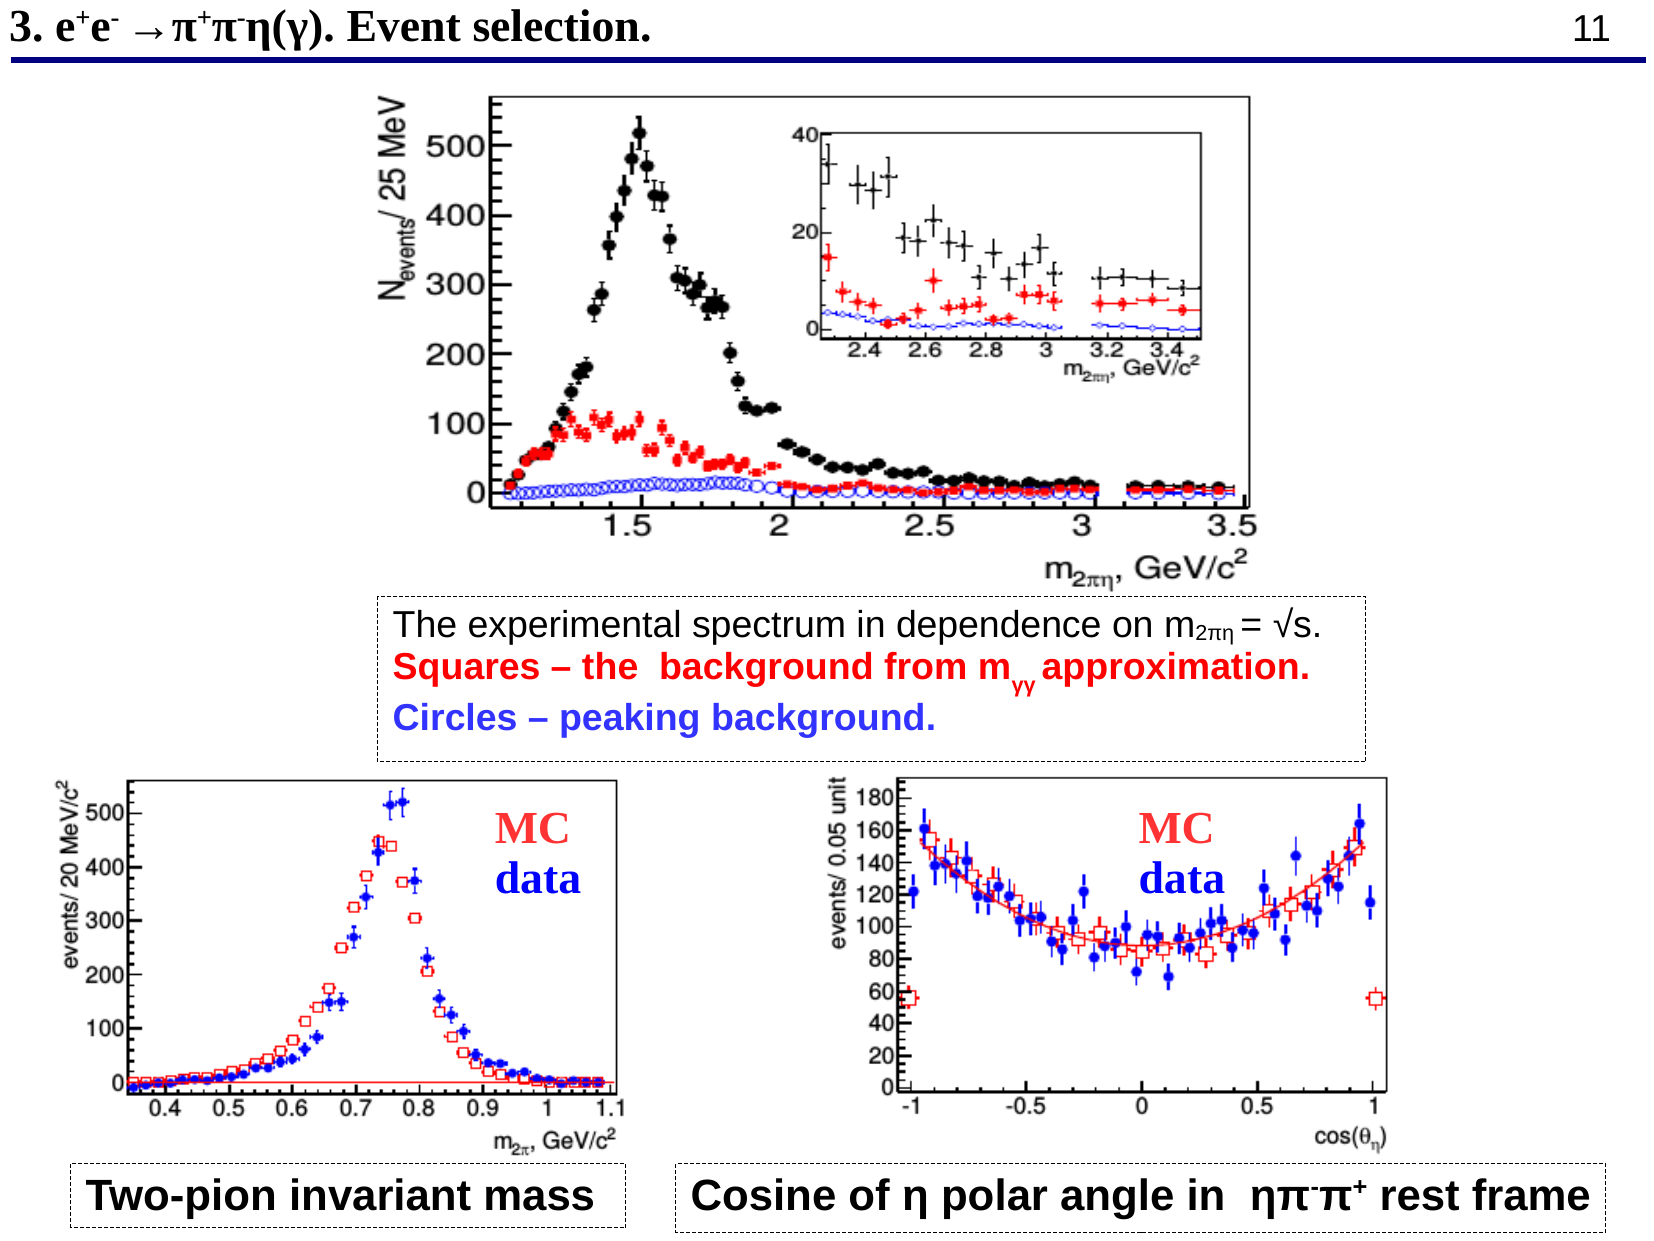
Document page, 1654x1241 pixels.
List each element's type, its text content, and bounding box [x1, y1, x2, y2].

text_box Two-pion invariant mass [70, 1163, 626, 1228]
text_box Cosine of η polar angle in ηπ-π+ rest frame [675, 1163, 1606, 1233]
text_box 3. e+e- →π+π-η(γ). Event selection. [0, 0, 1542, 72]
text_box The experimental spectrum in dependence on m2πη = √s. Squares – the background from mγγ approximation. Circles – peaking background. [377, 596, 1366, 762]
picture [363, 75, 1276, 601]
text_box MC data [480, 795, 646, 912]
picture [47, 766, 627, 1160]
text_box MC data [1123, 795, 1289, 912]
picture [815, 768, 1394, 1158]
text_box 11 [1557, 0, 1654, 57]
